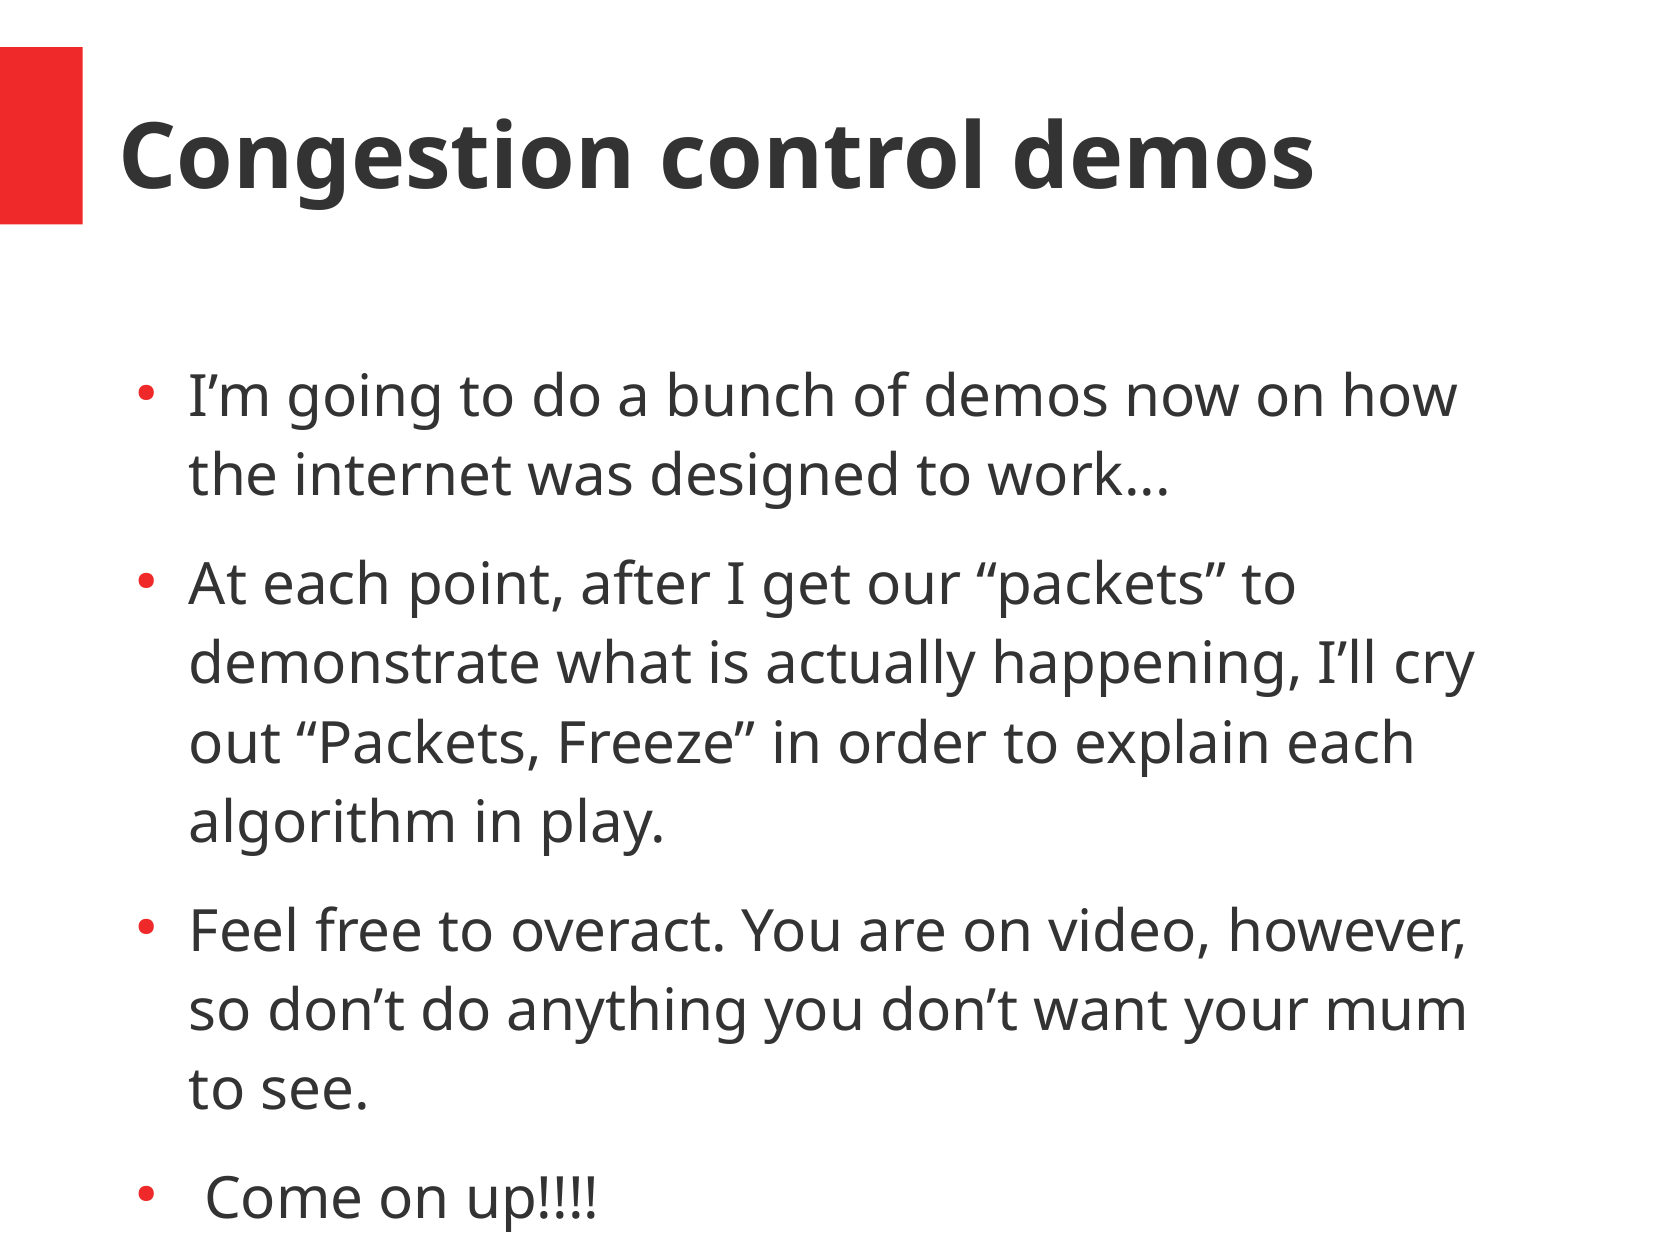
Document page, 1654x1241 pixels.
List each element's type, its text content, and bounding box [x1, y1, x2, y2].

list I’m going to do a bunch of demos now on how the internet was designed to work... At each point, after I get our “packets” to demonstrate what is actually happening, I’ll cry out “Packets, Freeze” in order to explain each algorithm in play. Feel free to overact. You are on video, however, so don’t do anything you don’t want your mum to see. Come on up!!!! [118, 354, 1536, 1074]
title Congestion control demos [118, 49, 1571, 257]
